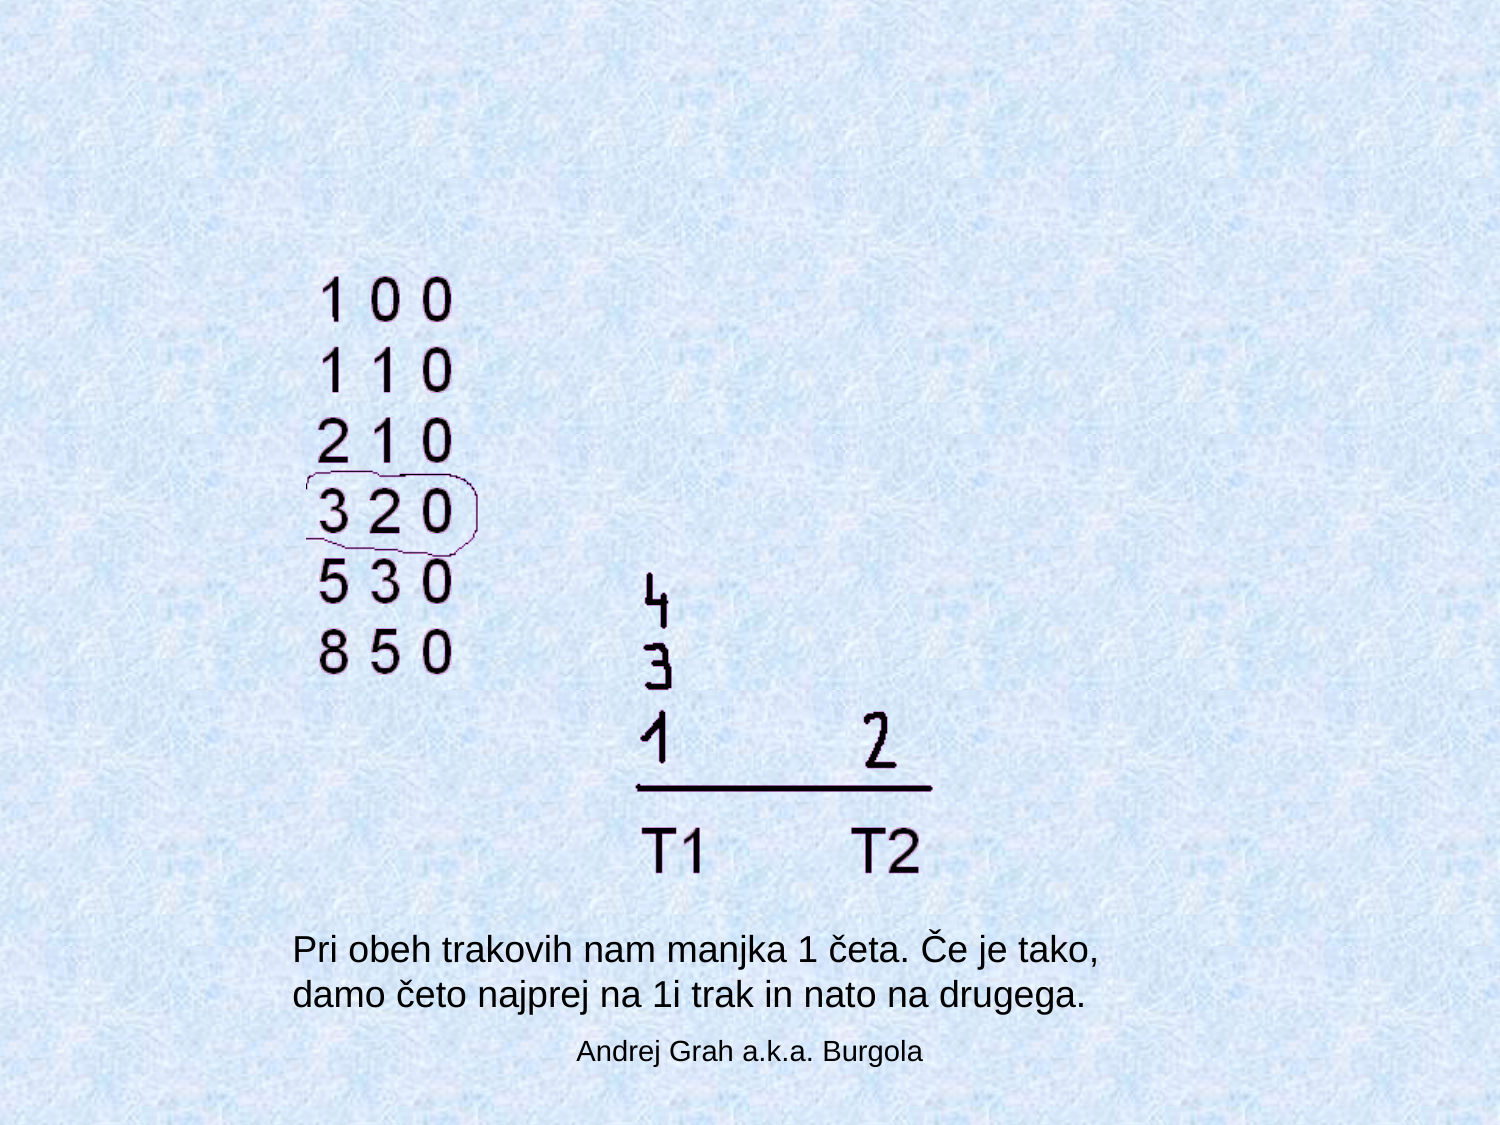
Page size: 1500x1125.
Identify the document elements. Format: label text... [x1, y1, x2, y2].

text_box Pri obeh trakovih nam manjka 1 četa. Če je tako, damo četo najprej na 1i trak in nato na drugega. [277, 916, 1199, 1023]
text_box Andrej Grah a.k.a. Burgola [512, 1024, 988, 1103]
picture [0, 0, 1500, 1125]
